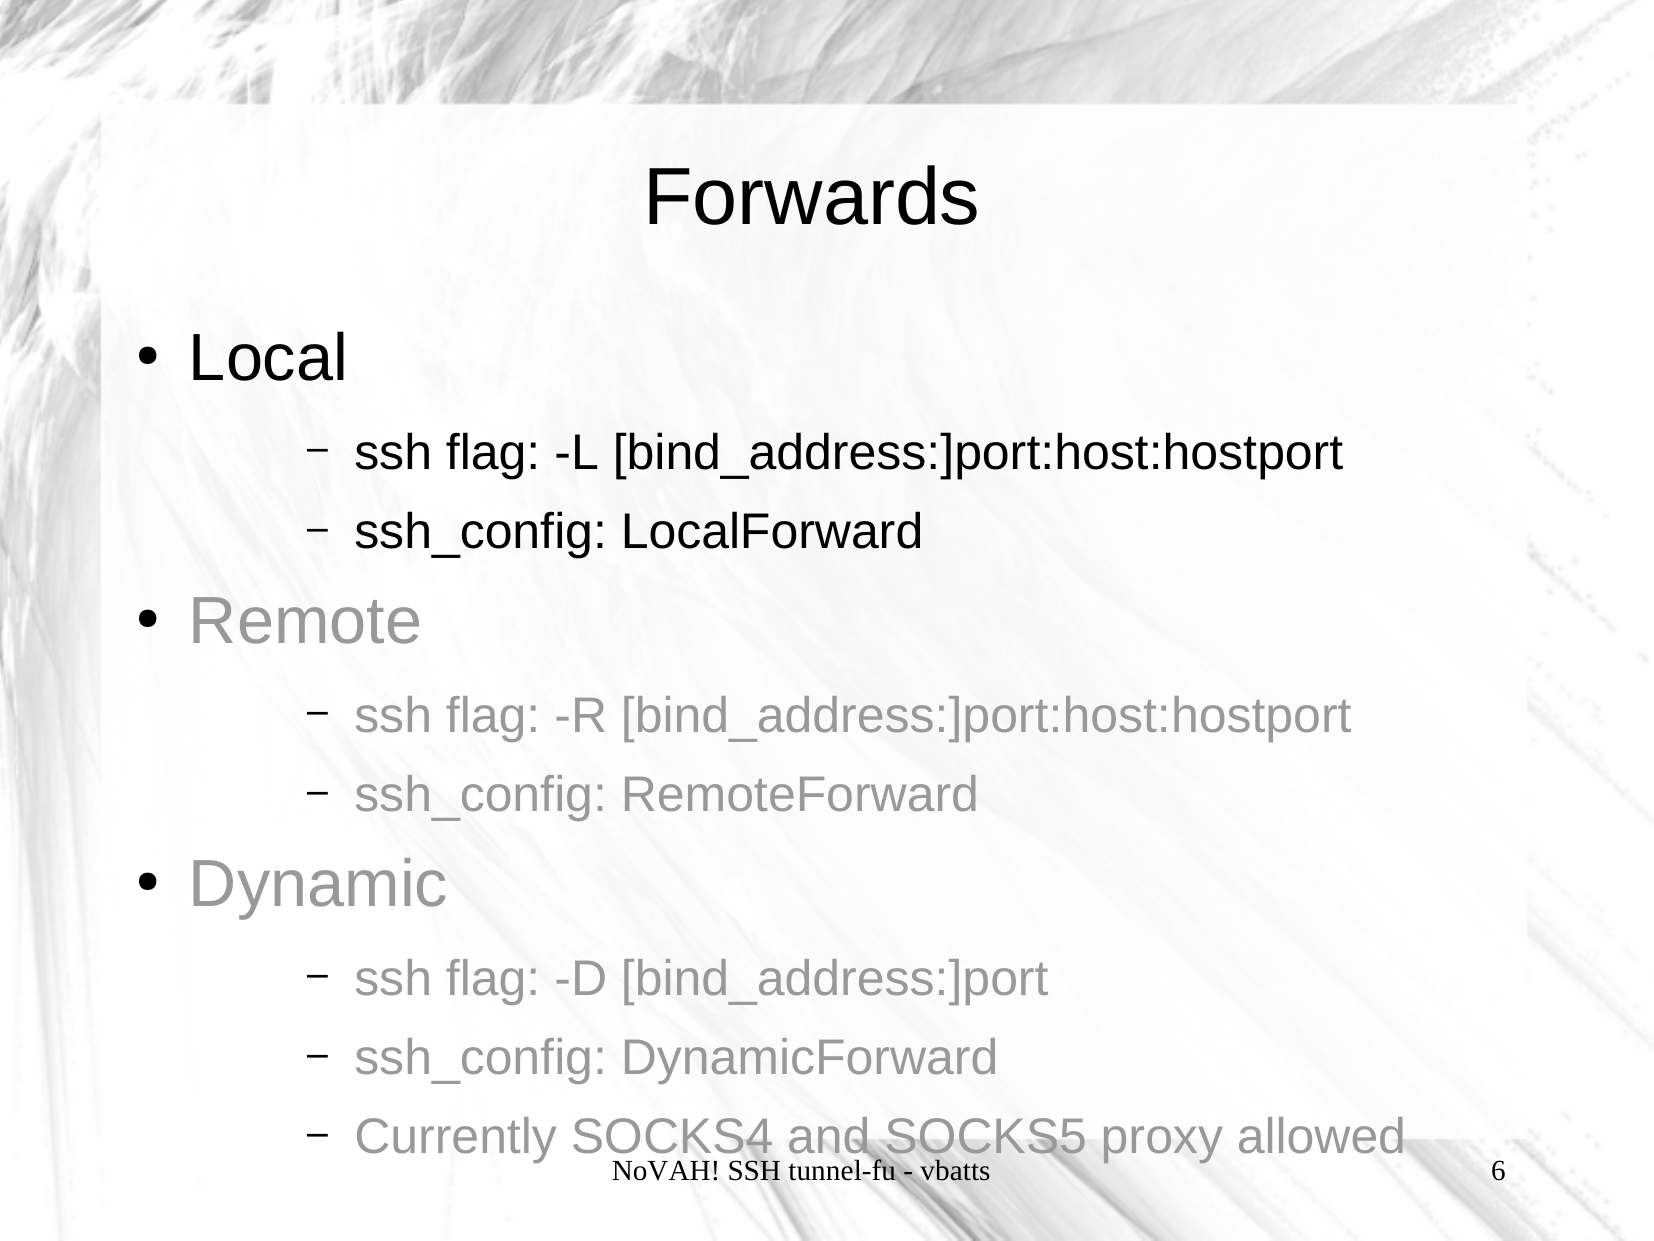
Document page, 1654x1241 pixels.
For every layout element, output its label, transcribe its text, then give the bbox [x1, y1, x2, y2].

list Local ssh flag: -L [bind_address:]port:host:hostport ssh_config: LocalForward Remote ssh flag: -R [bind_address:]port:host:hostport ssh_config: RemoteForward Dynamic ssh flag: -D [bind_address:]port ssh_config: DynamicForward Currently SOCKS4 and SOCKS5 proxy allowed [118, 319, 1571, 1165]
picture [0, 0, 1654, 1241]
title Forwards [118, 112, 1506, 281]
